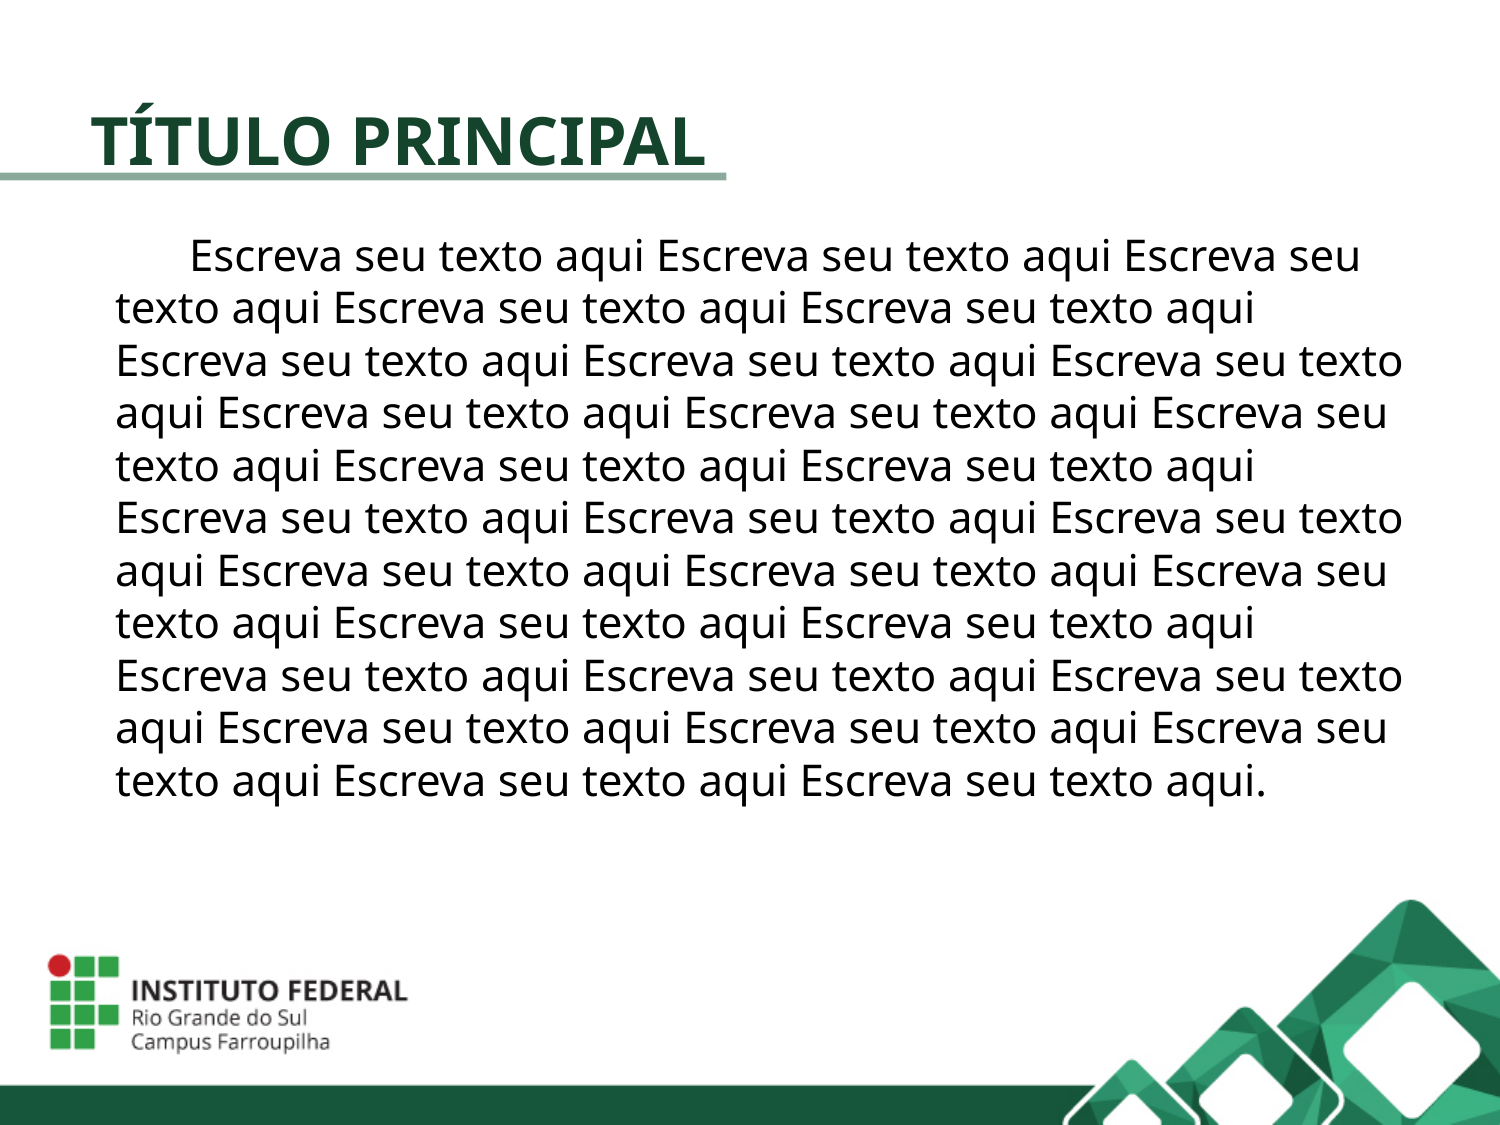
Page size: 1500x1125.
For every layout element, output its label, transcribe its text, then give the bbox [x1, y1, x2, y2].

picture [0, 0, 1500, 1125]
title TÍTULO PRINCIPAL [75, 45, 1426, 233]
text_box Escreva seu texto aqui Escreva seu texto aqui Escreva seu texto aqui Escreva seu texto aqui Escreva seu texto aqui Escreva seu texto aqui Escreva seu texto aqui Escreva seu texto aqui Escreva seu texto aqui Escreva seu texto aqui Escreva seu texto aqui Escreva seu texto aqui Escreva seu texto aqui Escreva seu texto aqui Escreva seu texto aqui Escreva seu texto aqui Escreva seu texto aqui Escreva seu texto aqui Escreva seu texto aqui Escreva seu texto aqui Escreva seu texto aqui Escreva seu texto aqui Escreva seu texto aqui Escreva seu texto aqui Escreva seu texto aqui Escreva seu texto aqui Escreva seu texto aqui Escreva seu texto aqui Escreva seu texto aqui. [100, 220, 1424, 813]
text_box [0, 173, 75, 180]
